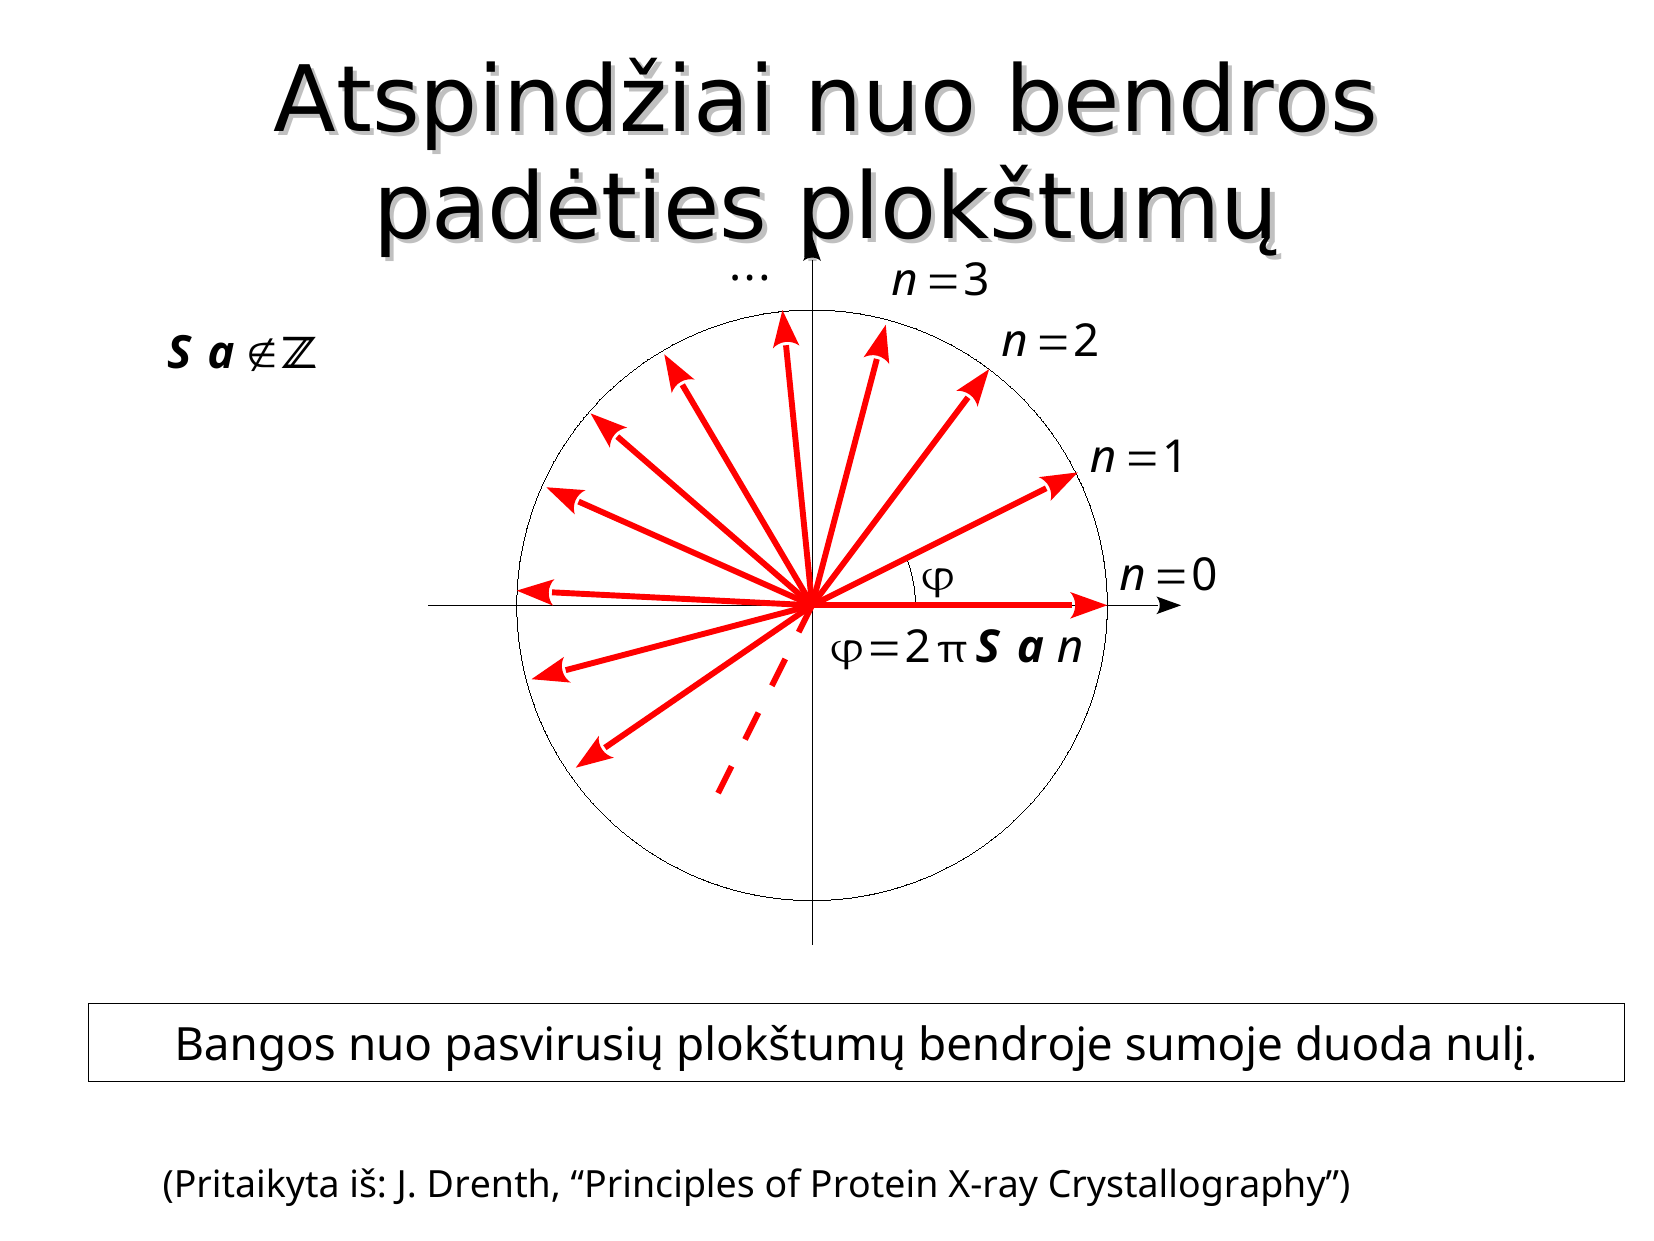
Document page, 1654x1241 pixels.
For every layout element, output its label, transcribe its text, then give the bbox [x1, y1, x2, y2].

chart [995, 312, 1108, 370]
chart [1084, 428, 1196, 485]
chart [915, 546, 963, 603]
chart [824, 616, 1092, 678]
text_box Bangos nuo pasvirusių plokštumų bendroje sumoje duoda nulį. [88, 1003, 1625, 1075]
chart [1113, 546, 1226, 603]
title Atspindžiai nuo bendros padėties plokštumų [82, 45, 1571, 261]
chart [723, 236, 780, 293]
chart [161, 322, 325, 384]
chart [885, 250, 998, 308]
text_box (Pritaikyta iš: J. Drenth, “Principles of Protein X-ray Crystallography”) [147, 1150, 1639, 1211]
